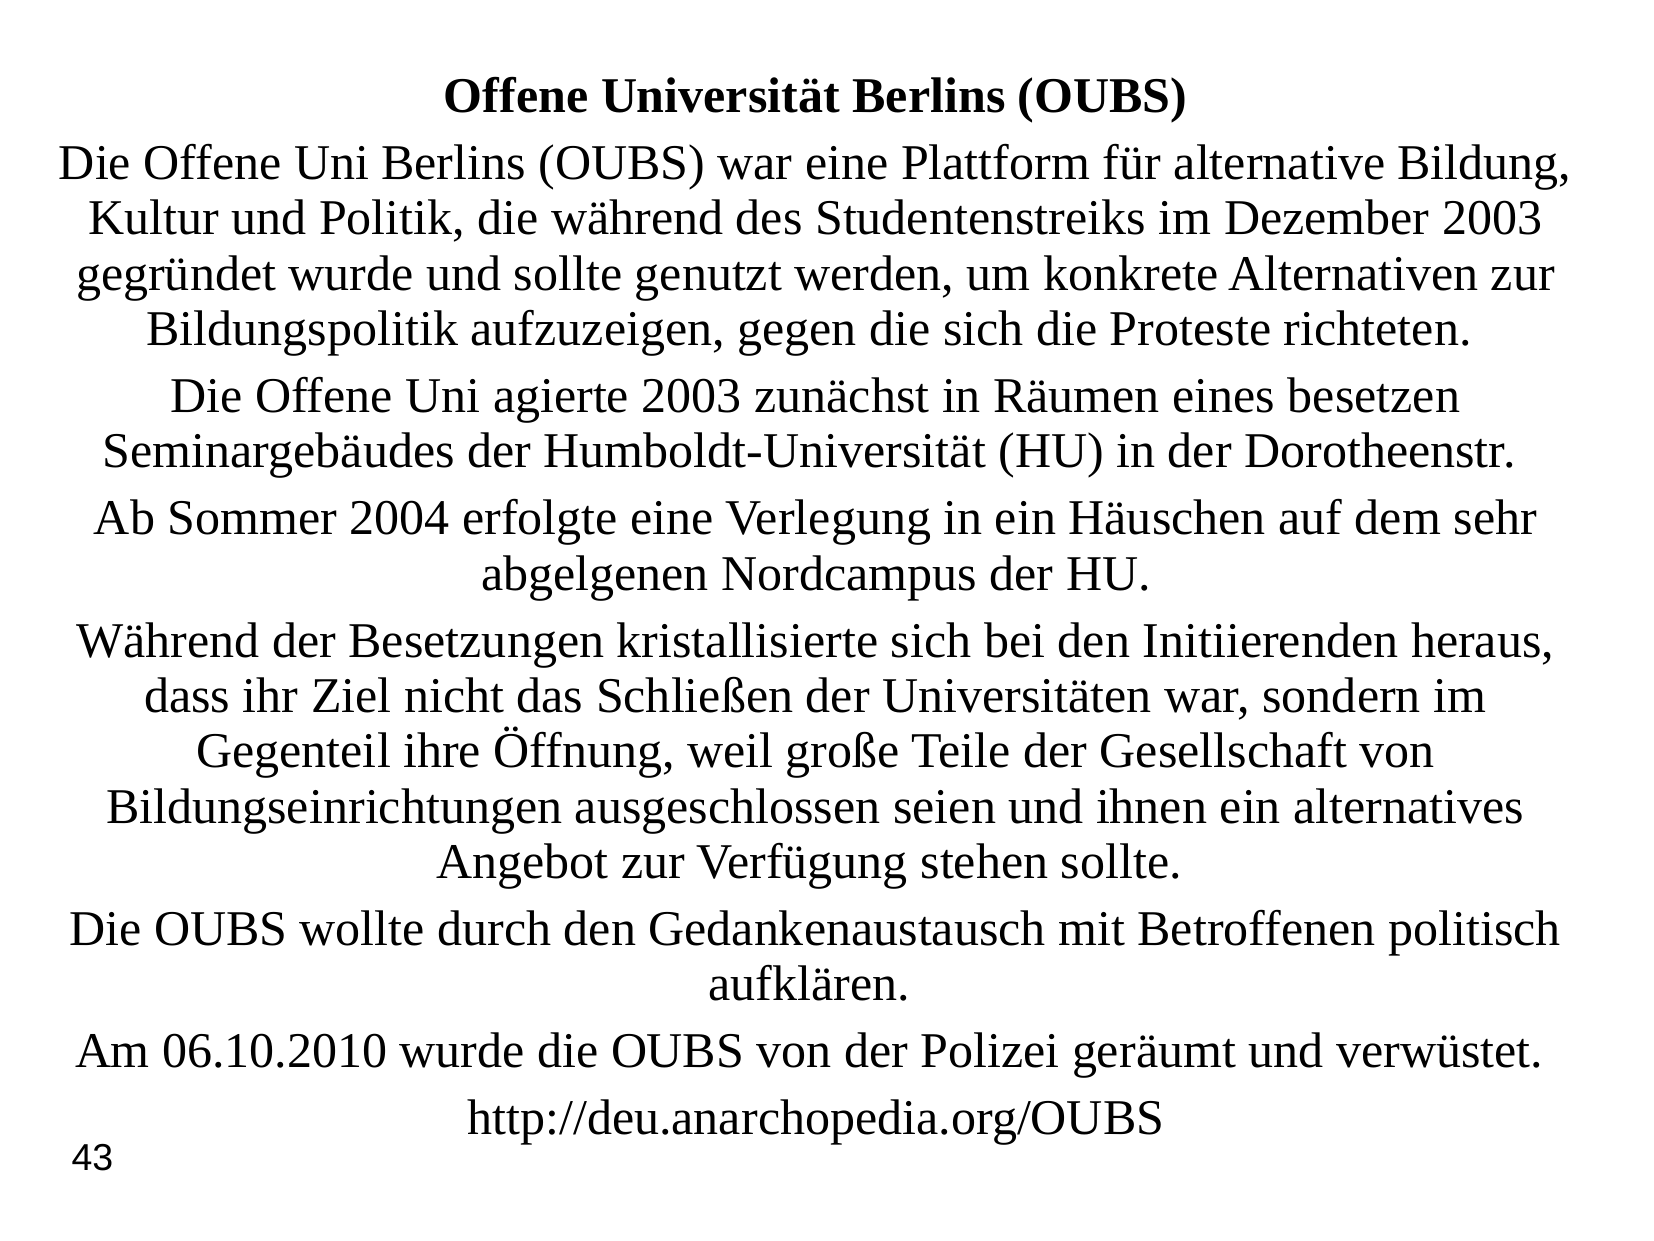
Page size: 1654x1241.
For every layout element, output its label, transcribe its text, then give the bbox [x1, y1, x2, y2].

text_box <Nummer> [56, 1128, 274, 1199]
text_box Offene Universität Berlins (OUBS) Die Offene Uni Berlins (OUBS) war eine Plattform für alternative Bildung, Kultur und Politik, die während des Studentenstreiks im Dezember 2003 gegründet wurde und sollte genutzt werden, um konkrete Alternativen zur Bildungspolitik aufzuzeigen, gegen die sich die Proteste richteten. Die Offene Uni agierte 2003 zunächst in Räumen eines besetzen Seminargebäudes der Humboldt-Universität (HU) in der Dorotheenstr. Ab Sommer 2004 erfolgte eine Verlegung in ein Häuschen auf dem sehr abgelgenen Nordcampus der HU. Während der Besetzungen kristallisierte sich bei den Initiierenden heraus, dass ihr Ziel nicht das Schließen der Universitäten war, sondern im Gegenteil ihre Öffnung, weil große Teile der Gesellschaft von Bildungseinrichtungen ausgeschlossen seien und ihnen ein alternatives Angebot zur Verfügung stehen sollte. Die OUBS wollte durch den Gedankenaustausch mit Betroffenen politisch aufklären. Am 06.10.2010 wurde die OUBS von der Polizei geräumt und verwüstet. http://deu.anarchopedia.org/OUBS [44, 60, 1610, 1154]
